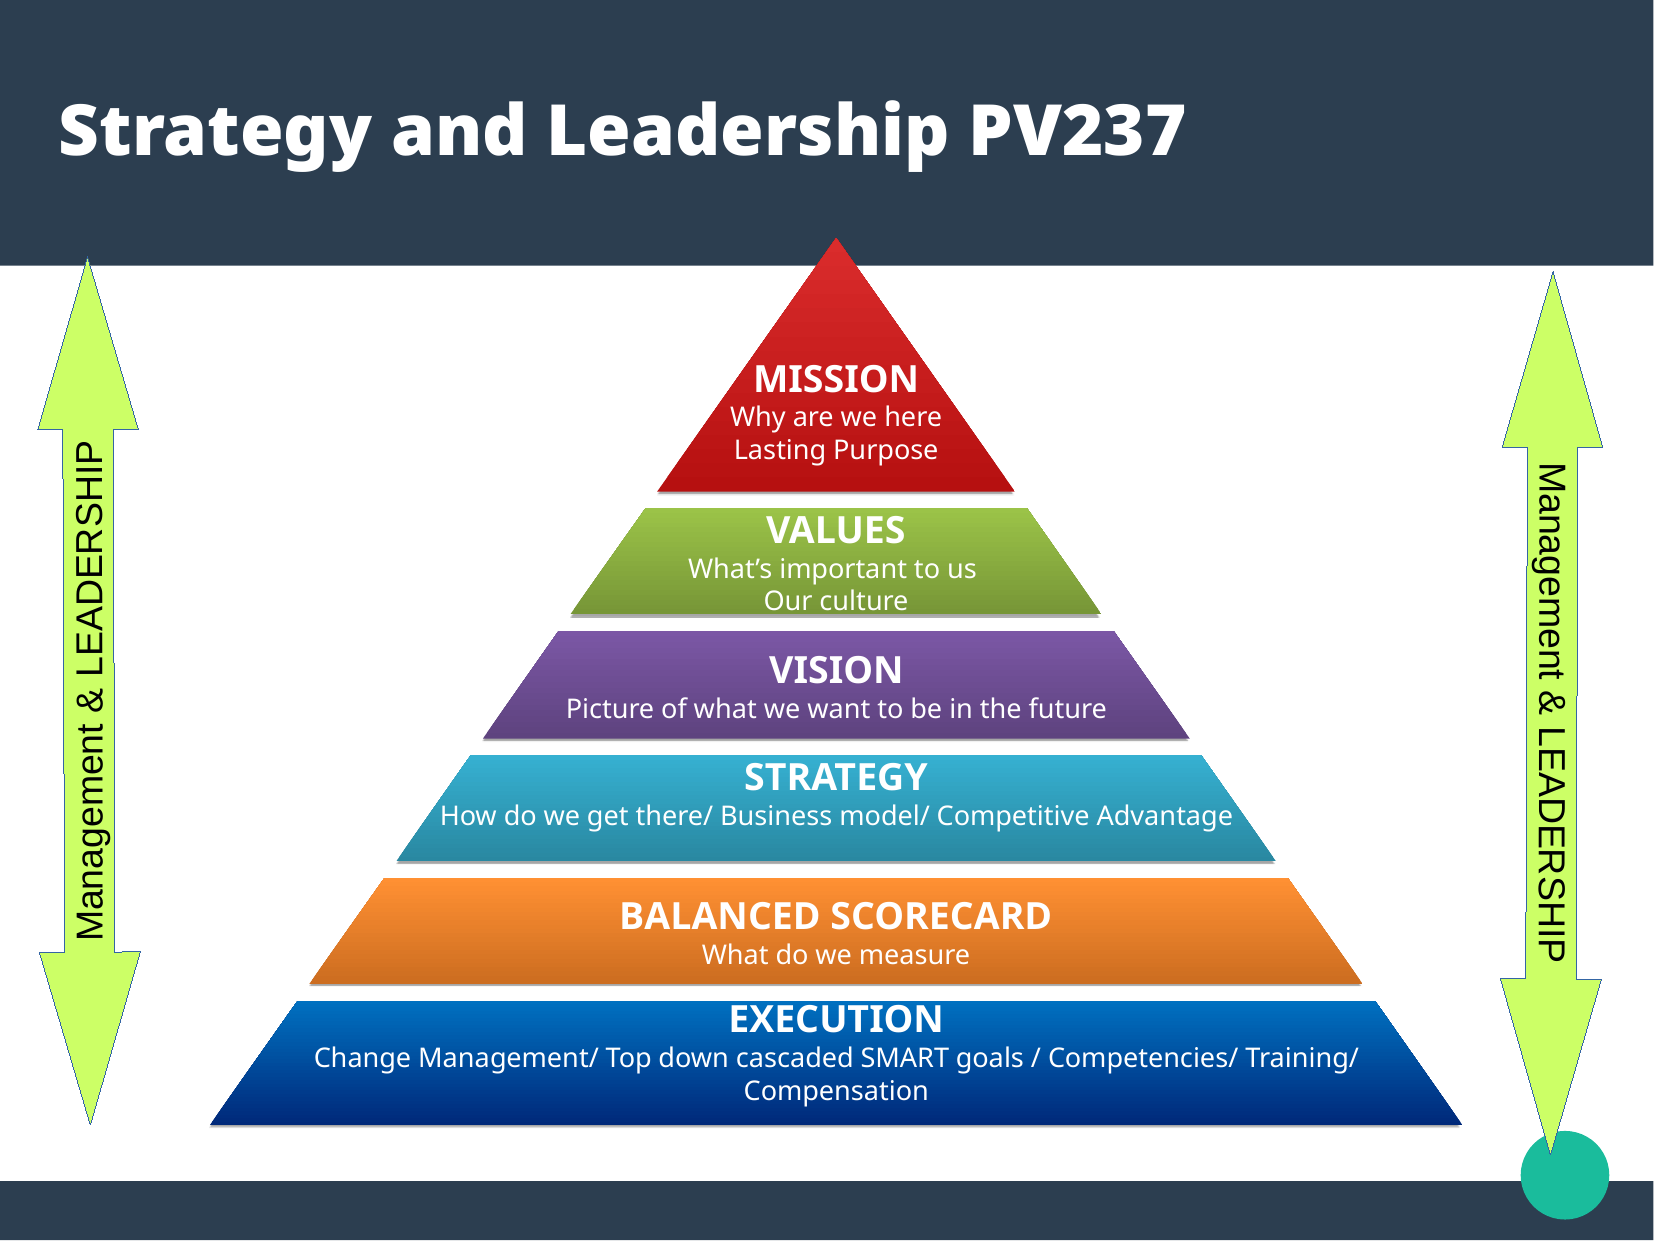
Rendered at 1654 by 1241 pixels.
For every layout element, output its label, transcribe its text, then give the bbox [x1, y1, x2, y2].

text_box BALANCED SCORECARD What do we measure [309, 877, 1363, 985]
text_box Management & LEADERSHIP [1500, 271, 1603, 1155]
text_box VALUES What’s important to us Our culture [570, 507, 1102, 615]
text_box EXECUTION Change Management/ Top down cascaded SMART goals / Competencies/ Training/ Compensation [209, 1000, 1463, 1126]
text_box STRATEGY How do we get there/ Business model/ Competitive Advantage [396, 755, 1277, 862]
text_box Management & LEADERSHIP [37, 256, 141, 1125]
text_box VISION Picture of what we want to be in the future [482, 630, 1190, 739]
text_box MISSION Why are we here Lasting Purpose [657, 237, 1015, 492]
title Strategy and Leadership PV237 [59, 49, 1595, 207]
